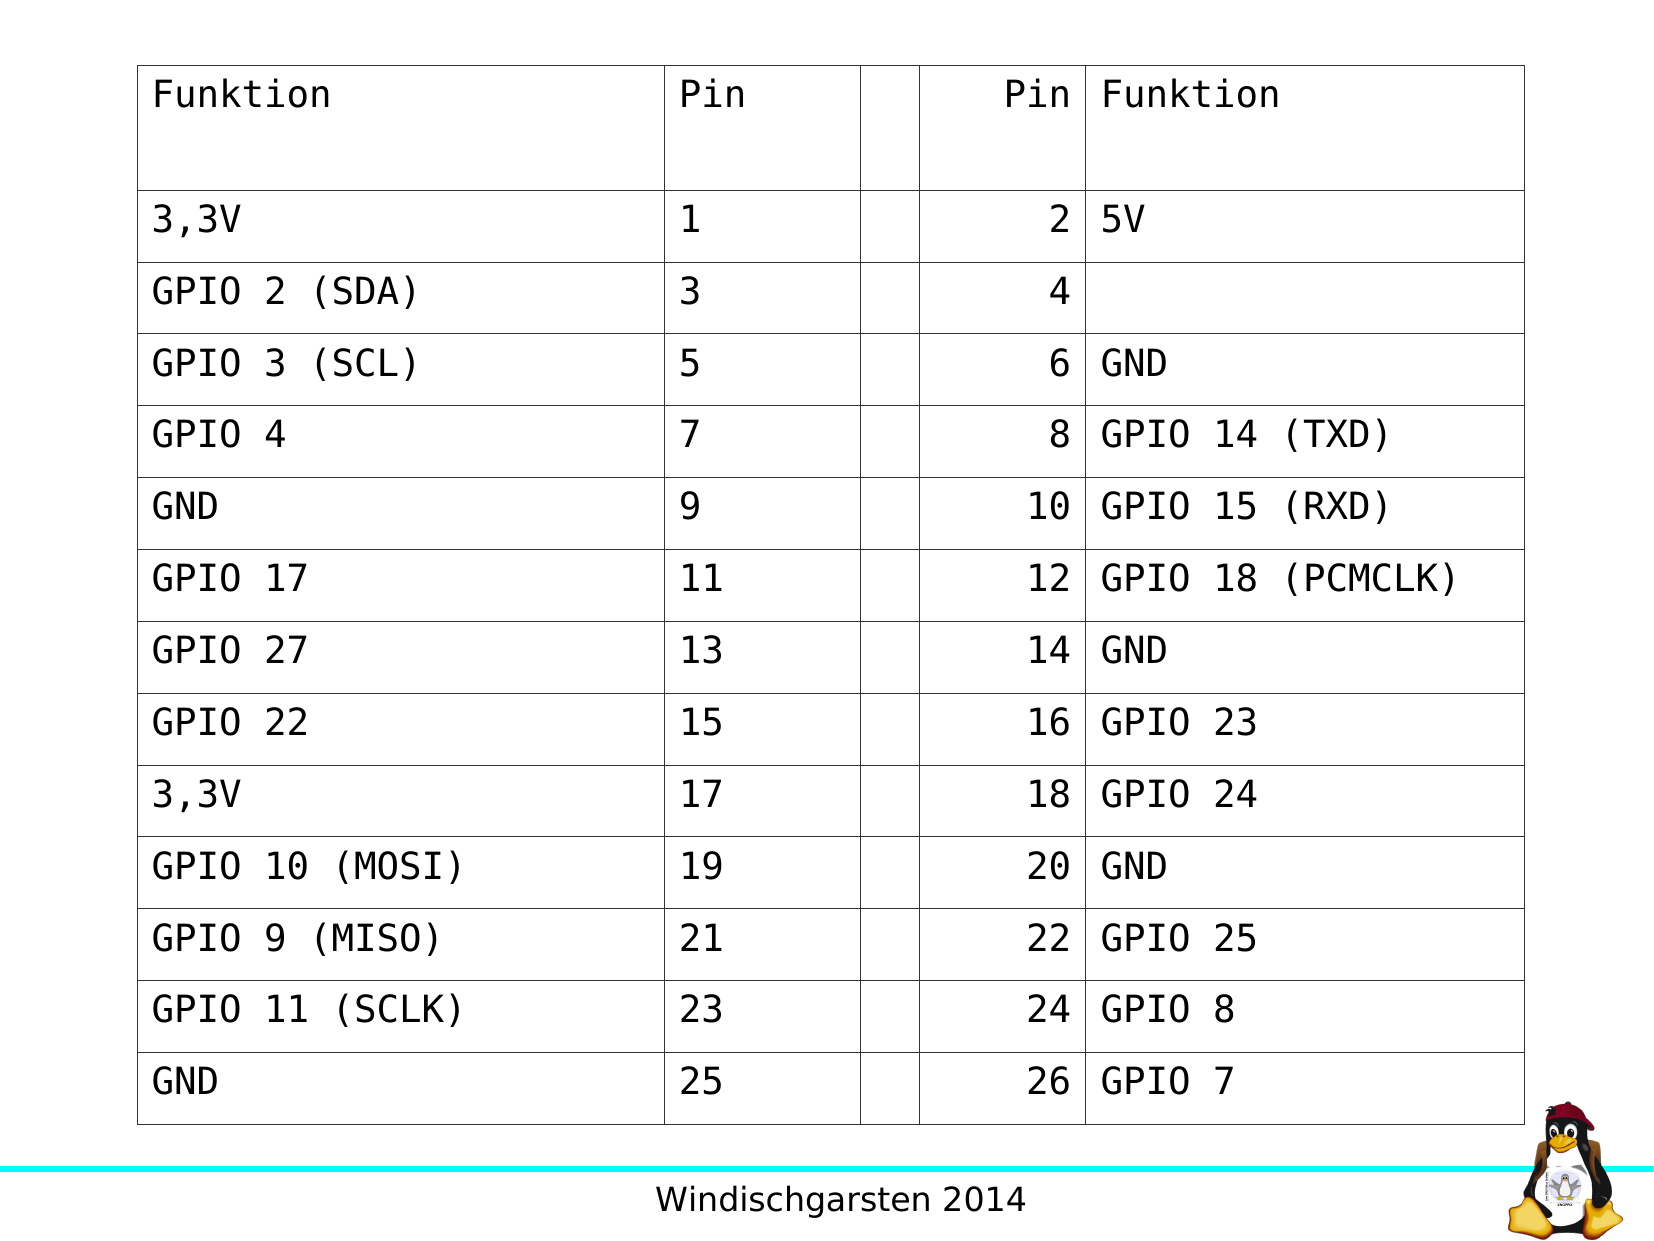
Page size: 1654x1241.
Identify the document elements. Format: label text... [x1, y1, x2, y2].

table_cell [861, 622, 919, 693]
table_cell 10 [920, 478, 1085, 549]
table_cell 23 [665, 981, 860, 1052]
table_cell GPIO 24 [1086, 766, 1524, 836]
table_cell 15 [665, 694, 860, 765]
table_cell 22 [920, 909, 1085, 980]
table_cell 6 [920, 334, 1085, 405]
table_cell GPIO 18 (PCMCLK) [1086, 550, 1524, 621]
table_cell GND [1086, 622, 1524, 693]
table_cell [861, 981, 919, 1052]
table_header Funktion [138, 66, 664, 190]
table_cell [861, 694, 919, 765]
table_cell 5 [665, 334, 860, 405]
table_cell [1086, 263, 1524, 333]
table_cell 16 [920, 694, 1085, 765]
table_cell 3 [665, 263, 860, 333]
table_cell GPIO 15 (RXD) [1086, 478, 1524, 549]
table_cell 12 [920, 550, 1085, 621]
table_cell GPIO 14 (TXD) [1086, 406, 1524, 477]
table_cell [861, 263, 919, 333]
table_header [861, 66, 919, 190]
table_cell GND [138, 1053, 664, 1124]
table_cell [861, 406, 919, 477]
table_cell 26 [920, 1053, 1085, 1124]
table_cell GPIO 11 (SCLK) [138, 981, 664, 1052]
table_cell GPIO 4 [138, 406, 664, 477]
table_cell [861, 1053, 919, 1124]
table_header Pin [665, 66, 860, 190]
table_header Pin [920, 66, 1085, 190]
table_cell GPIO 9 (MISO) [138, 909, 664, 980]
table_cell 11 [665, 550, 860, 621]
table_cell GND [138, 478, 664, 549]
table_cell 25 [665, 1053, 860, 1124]
table_cell GPIO 17 [138, 550, 664, 621]
table_cell GPIO 27 [138, 622, 664, 693]
table_cell 4 [920, 263, 1085, 333]
table_cell [861, 478, 919, 549]
table_cell 1 [665, 191, 860, 262]
table_cell [861, 550, 919, 621]
table_cell 19 [665, 837, 860, 908]
table_cell 20 [920, 837, 1085, 908]
table_cell GPIO 7 [1086, 1053, 1524, 1124]
table_cell [861, 766, 919, 836]
table_cell GPIO 3 (SCL) [138, 334, 664, 405]
table_cell [861, 334, 919, 405]
table_cell GPIO 2 (SDA) [138, 263, 664, 333]
table_cell 9 [665, 478, 860, 549]
table_cell 3,3V [138, 191, 664, 262]
table_cell GPIO 25 [1086, 909, 1524, 980]
table_cell 2 [920, 191, 1085, 262]
table_cell 13 [665, 622, 860, 693]
table_header Funktion [1086, 66, 1524, 190]
table_cell [861, 909, 919, 980]
table_cell [861, 837, 919, 908]
picture [1505, 1100, 1625, 1241]
table_cell 3,3V [138, 766, 664, 836]
table_cell GPIO 22 [138, 694, 664, 765]
table_cell GPIO 8 [1086, 981, 1524, 1052]
table_cell 17 [665, 766, 860, 836]
table_cell GPIO 10 (MOSI) [138, 837, 664, 908]
table_cell 7 [665, 406, 860, 477]
table_cell GND [1086, 334, 1524, 405]
table_cell GPIO 23 [1086, 694, 1524, 765]
table_cell 5V [1086, 191, 1524, 262]
table_cell [861, 191, 919, 262]
table_cell 21 [665, 909, 860, 980]
table_cell 14 [920, 622, 1085, 693]
table_cell GND [1086, 837, 1524, 908]
table_cell 24 [920, 981, 1085, 1052]
table_cell 18 [920, 766, 1085, 836]
table_cell 8 [920, 406, 1085, 477]
